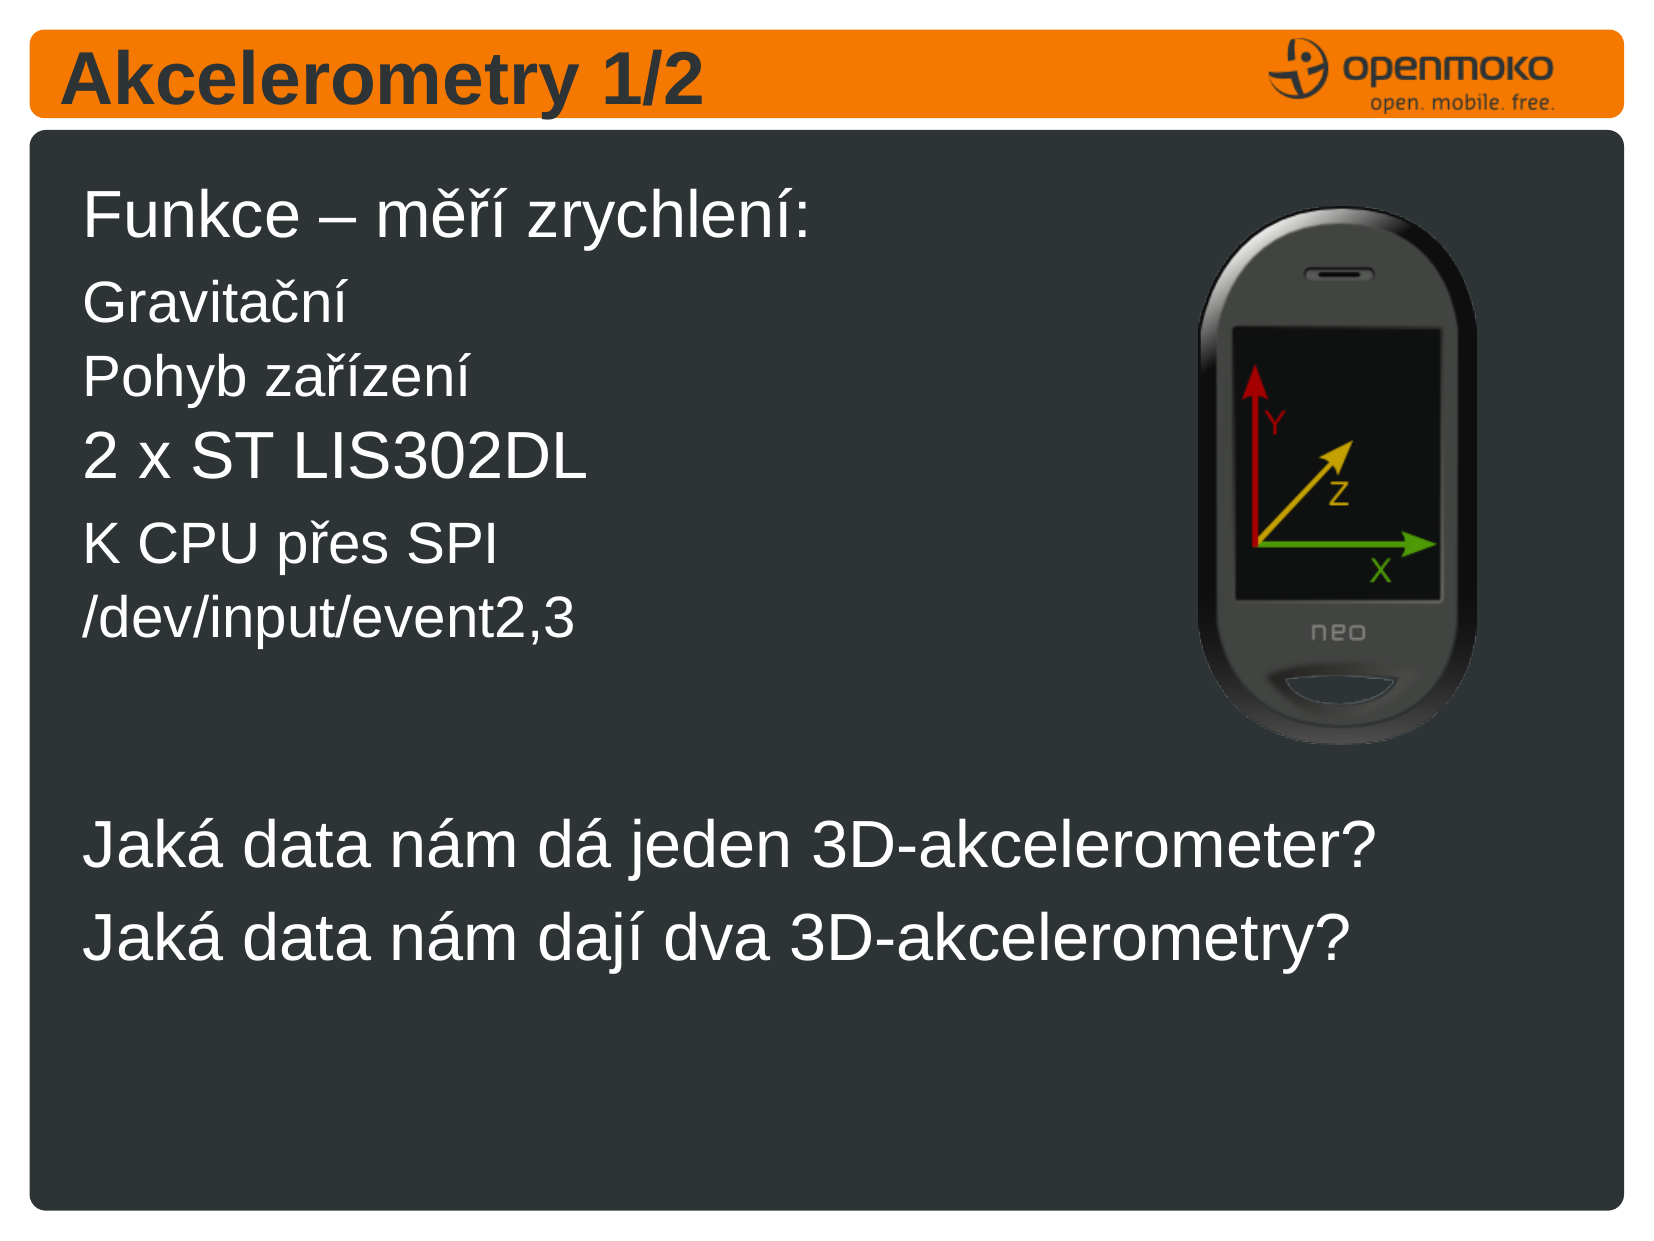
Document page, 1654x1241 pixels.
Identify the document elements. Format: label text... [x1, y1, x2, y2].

title Akcelerometry 1/2 [59, 29, 1361, 128]
picture [1361, 38, 1554, 114]
list Funkce – měří zrychlení: Gravitační Pohyb zařízení 2 x ST LIS302DL K CPU přes SPI /dev/input/event2,3 Jaká data nám dá jeden 3D-akcelerometer? Jaká data nám dají dva 3D-akcelerometry? [82, 177, 1571, 1094]
